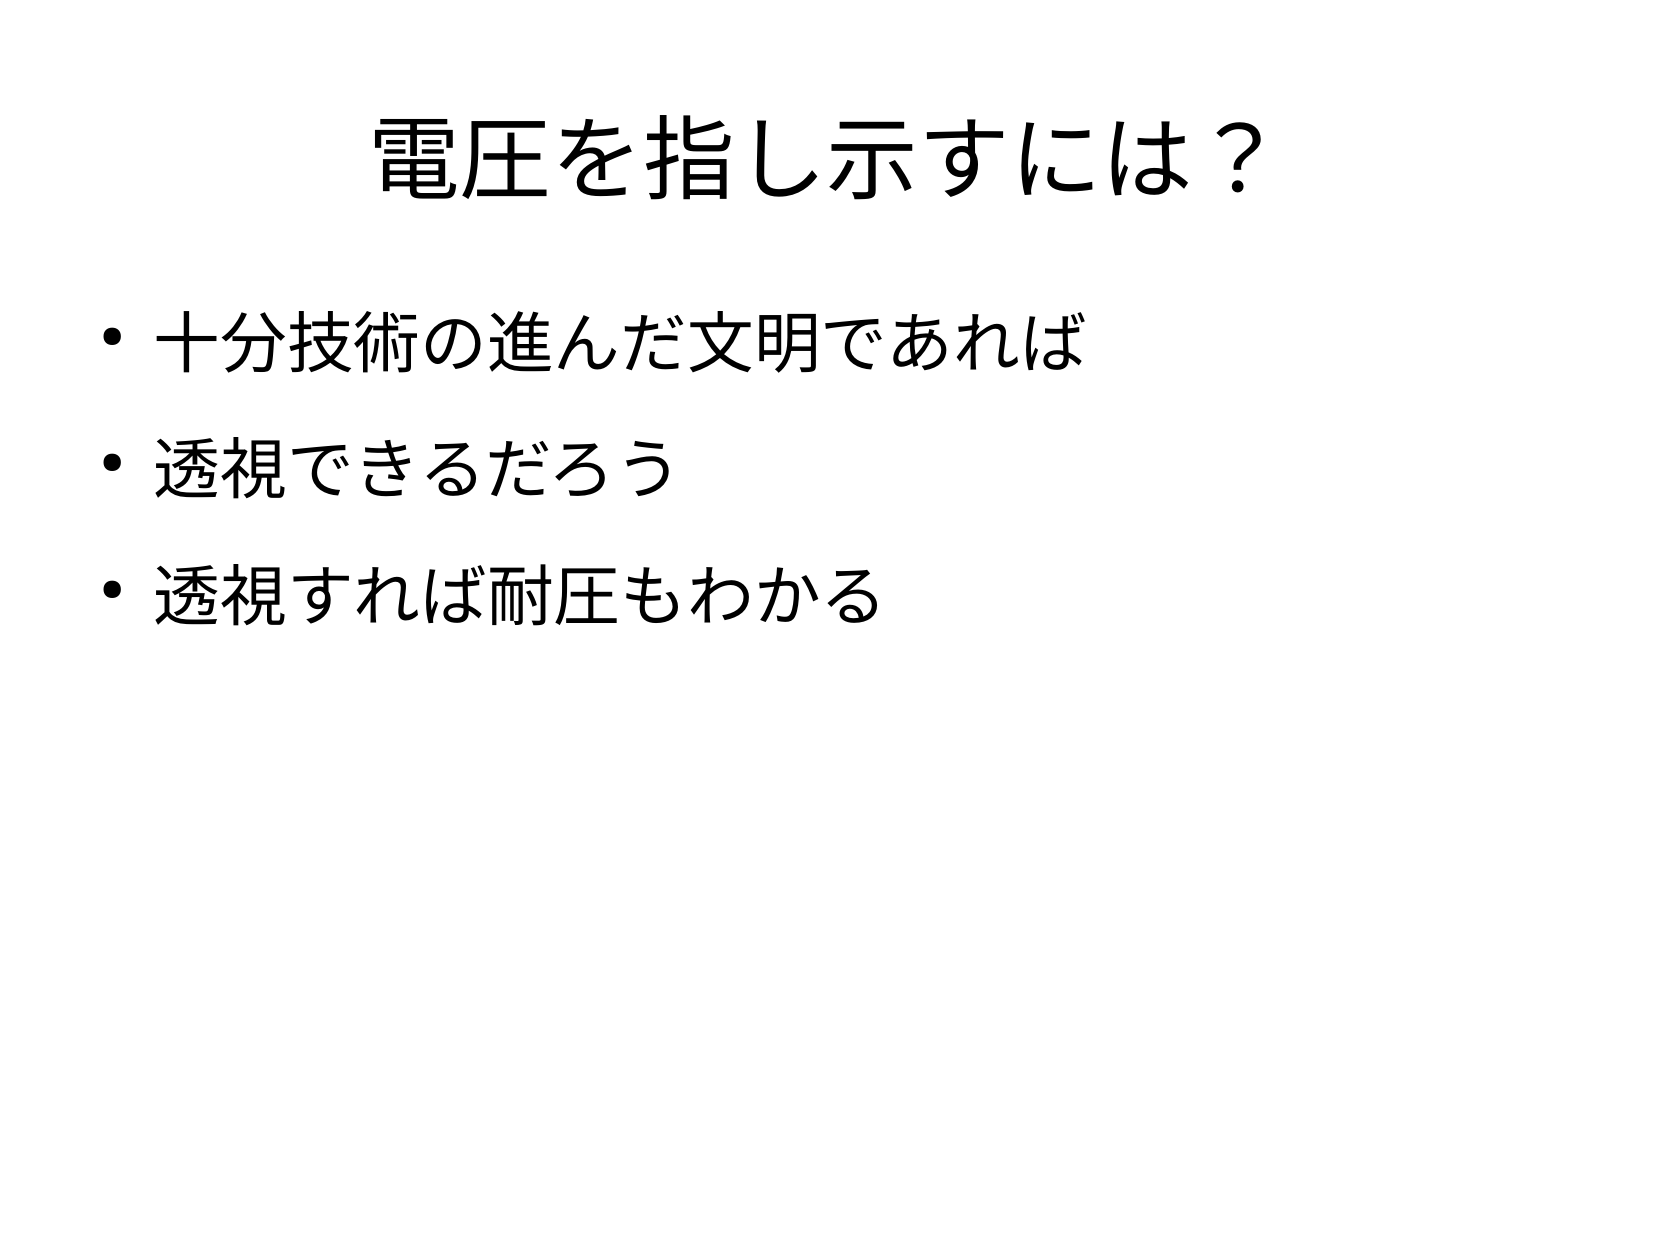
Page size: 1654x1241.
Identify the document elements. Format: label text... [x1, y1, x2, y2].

title 電圧を指し示すには？ [82, 56, 1571, 250]
list 十分技術の進んだ文明であれば 透視できるだろう 透視すれば耐圧もわかる [82, 290, 1571, 1109]
